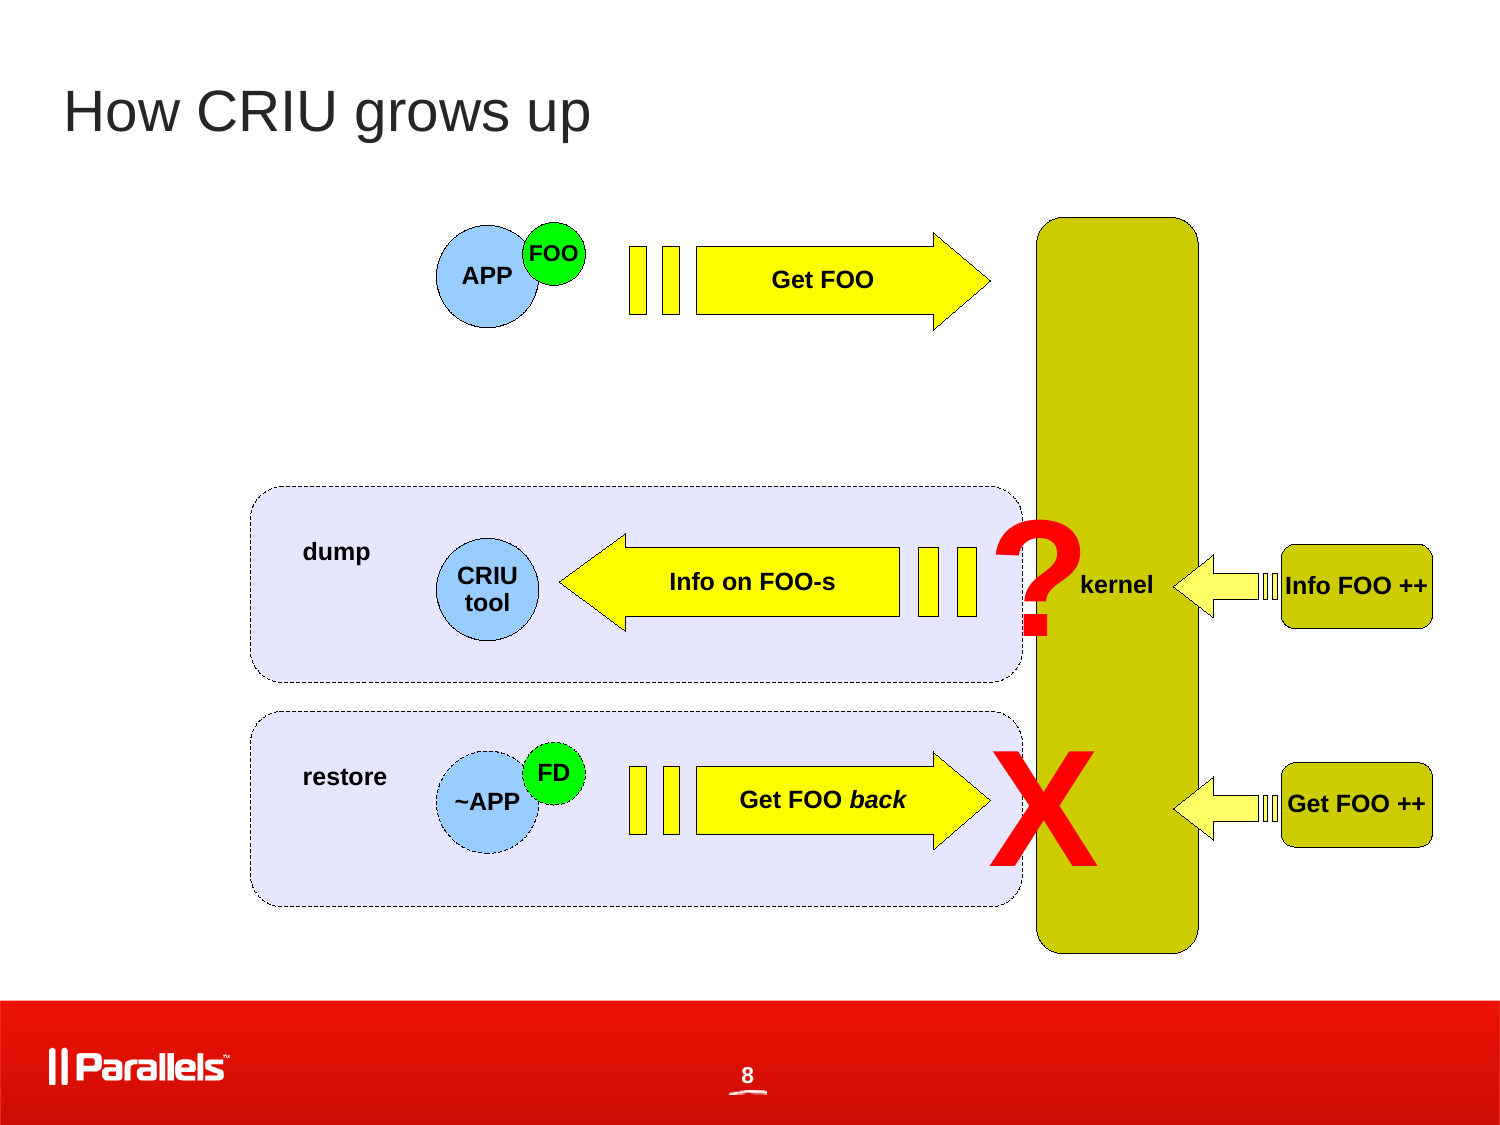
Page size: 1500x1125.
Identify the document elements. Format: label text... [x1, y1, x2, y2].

text_box Info on FOO-s [918, 547, 939, 617]
text_box [1263, 795, 1268, 822]
text_box dump [287, 531, 386, 574]
text_box [1173, 554, 1259, 618]
text_box ~APP [436, 751, 539, 854]
text_box [1173, 776, 1259, 841]
text_box [1272, 573, 1278, 600]
text_box Info on FOO-s [559, 533, 900, 632]
text_box restore [288, 756, 403, 798]
title How CRIU grows up [48, 10, 1454, 214]
text_box X [973, 715, 1115, 910]
text_box Get FOO back [696, 751, 973, 850]
text_box kernel [1036, 217, 1199, 954]
text_box [250, 711, 1006, 907]
text_box Get FOO [662, 246, 680, 315]
text_box ? [973, 484, 1106, 680]
picture [49, 1046, 230, 1085]
text_box FOO [522, 222, 586, 286]
text_box APP [436, 225, 539, 328]
text_box Get FOO ++ [1281, 762, 1433, 848]
picture [727, 1090, 767, 1095]
text_box CRIU tool [436, 538, 539, 641]
text_box [1272, 795, 1278, 822]
text_box [250, 486, 1003, 683]
text_box Info on FOO-s [957, 547, 973, 617]
text_box FD [522, 742, 586, 806]
text_box Get FOO back [629, 766, 647, 835]
text_box Get FOO [696, 232, 991, 331]
text_box Get FOO back [663, 766, 680, 835]
text_box Get FOO [629, 246, 647, 315]
text_box [1263, 573, 1268, 600]
text_box Info FOO ++ [1281, 544, 1433, 629]
